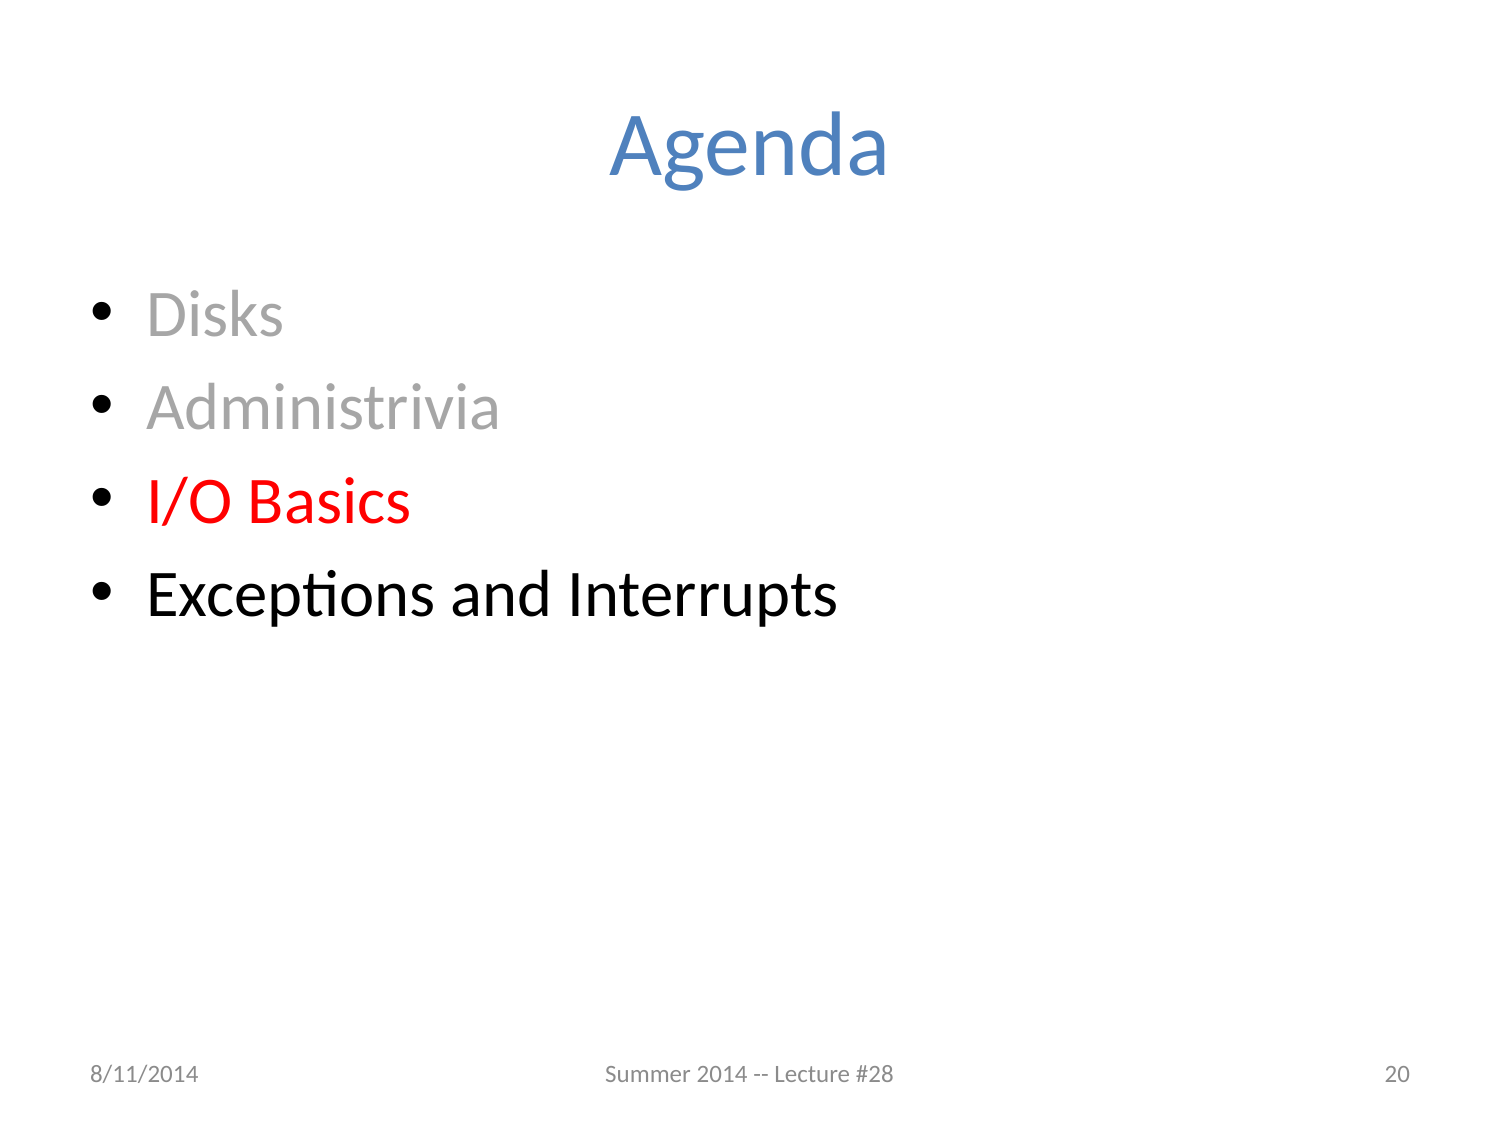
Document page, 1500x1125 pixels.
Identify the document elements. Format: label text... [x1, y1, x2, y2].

slide_number 8/11/2014 [75, 1042, 425, 1103]
slide_number <number> [1074, 1042, 1425, 1103]
title Agenda [75, 45, 1425, 233]
footer Summer 2014 -- Lecture #28 [512, 1042, 988, 1103]
list Disks Administrivia I/O Basics Exceptions and Interrupts [75, 262, 1425, 1073]
